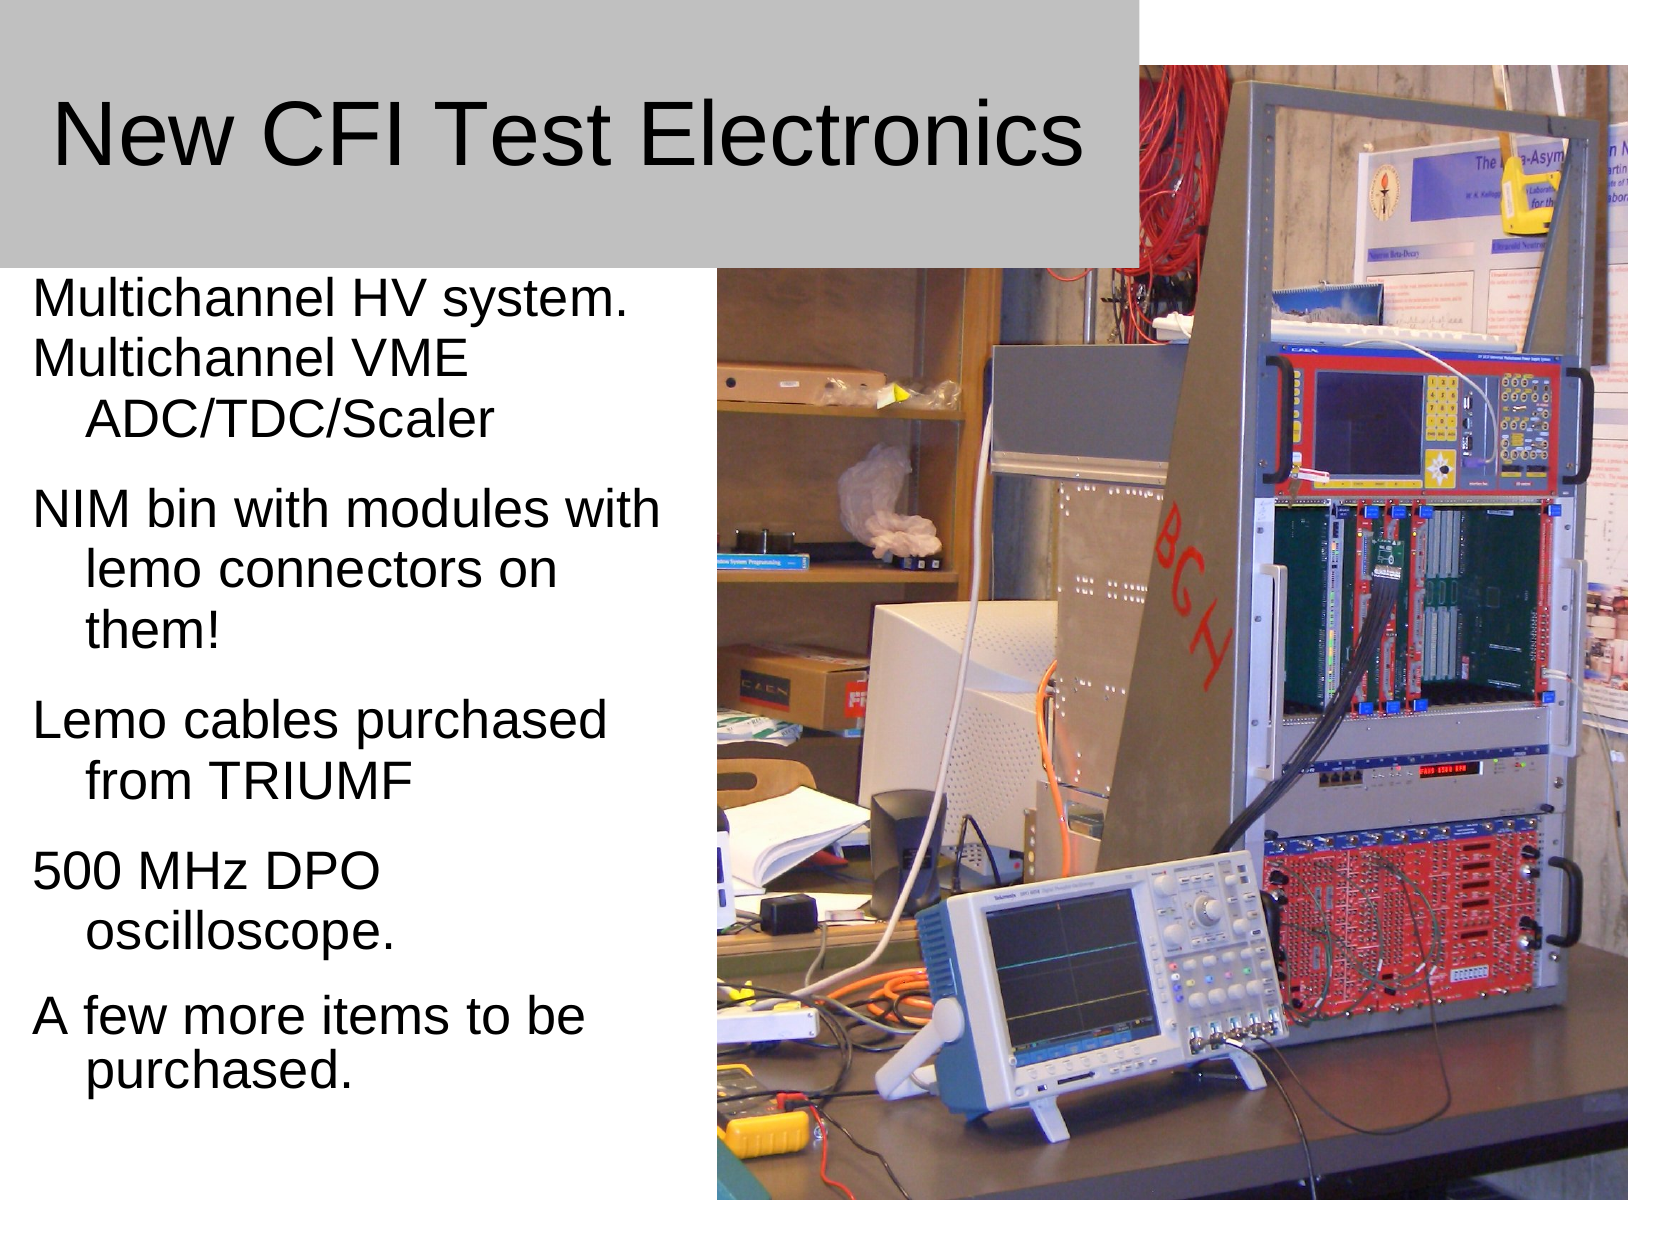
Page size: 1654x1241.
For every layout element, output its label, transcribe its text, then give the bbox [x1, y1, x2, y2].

picture [717, 65, 1628, 1200]
title New CFI Test Electronics [0, 0, 1140, 268]
list Multichannel HV system. Multichannel VME ADC/TDC/Scaler NIM bin with modules with lemo connectors on them! Lemo cables purchased from TRIUMF 500 MHz DPO oscilloscope. A few more items to be purchased. [0, 268, 717, 1241]
